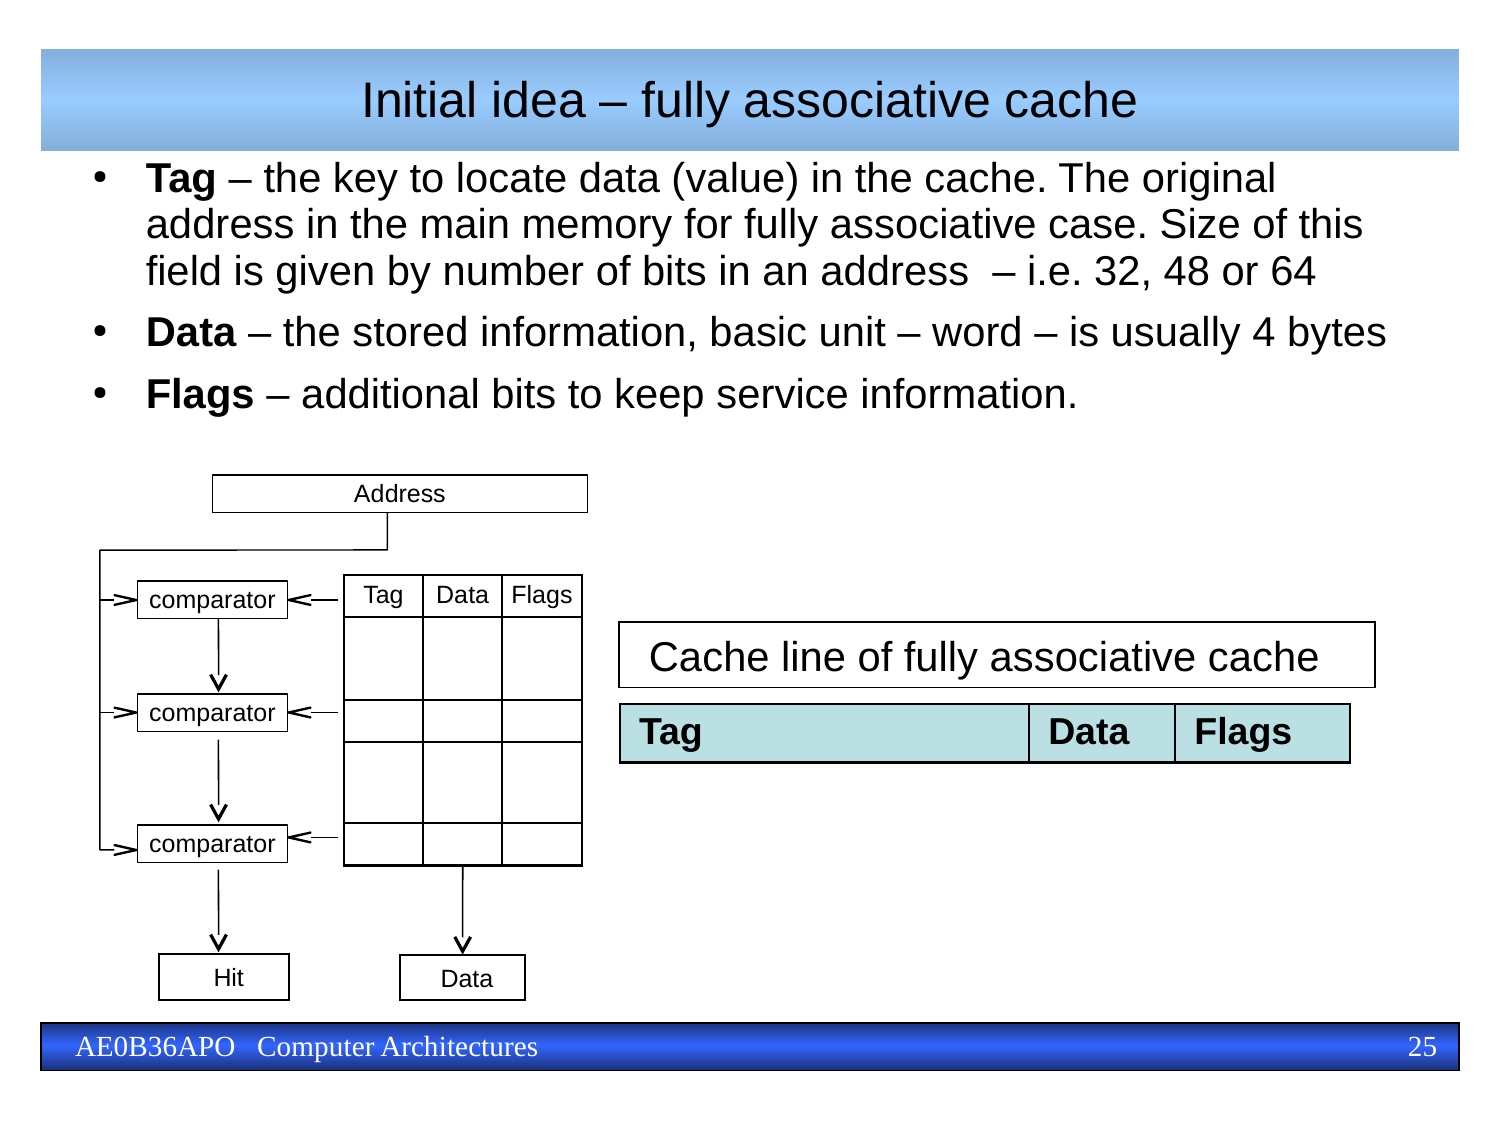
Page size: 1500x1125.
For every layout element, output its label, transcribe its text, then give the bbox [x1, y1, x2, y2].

table_header Tag [621, 705, 1028, 761]
table_cell [503, 824, 581, 864]
table_header Tag [345, 576, 422, 616]
table_header Data [1030, 705, 1174, 761]
table_cell [503, 618, 581, 699]
text_box Hit [159, 954, 290, 1000]
table_cell [345, 618, 422, 699]
table_cell [345, 824, 422, 864]
text_box Address [212, 474, 588, 513]
title Initial idea – fully associative cache [41, 49, 1459, 151]
table_cell [503, 701, 581, 741]
table_cell [424, 701, 501, 741]
text_box comparator [137, 824, 288, 863]
table_cell [424, 824, 501, 864]
table_cell [424, 743, 501, 822]
table_header Flags [503, 576, 581, 616]
table_cell [345, 701, 422, 741]
table_header Data [424, 576, 501, 616]
table_header Flags [1176, 705, 1349, 761]
list Tag – the key to locate data (value) in the cache. The original address in the main memory for fully associative case. Size of this field is given by number of bits in an address – i.e. 32, 48 or 64 Data – the stored information, basic unit – word – is usually 4 bytes Flags – additional bits to keep service information. [75, 154, 1426, 483]
text_box Cache line of fully associative cache [618, 622, 1376, 688]
table_cell [424, 618, 501, 699]
table_cell [345, 743, 422, 822]
text_box comparator [137, 694, 288, 732]
text_box Data [400, 954, 526, 1001]
text_box comparator [137, 580, 288, 619]
table_cell [503, 743, 581, 822]
